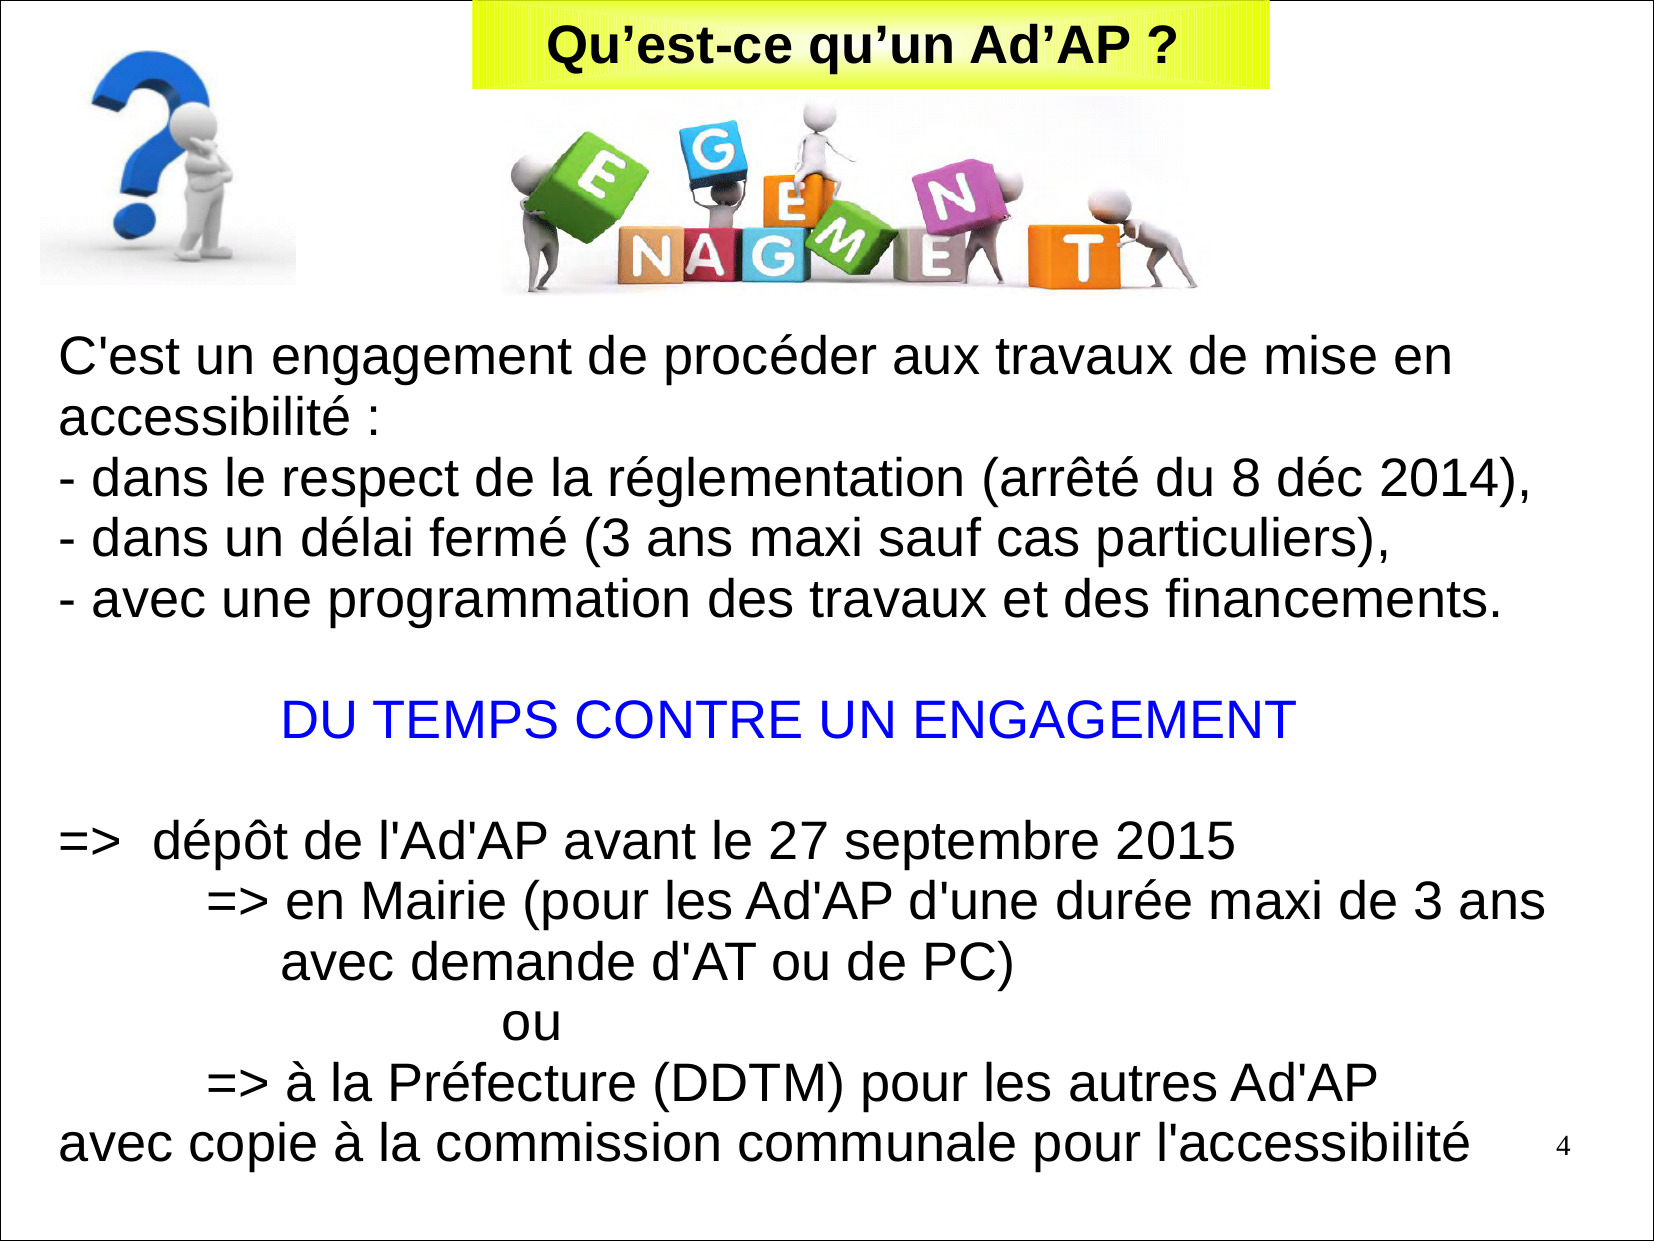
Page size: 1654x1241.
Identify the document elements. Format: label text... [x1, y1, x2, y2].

picture [40, 29, 296, 285]
title C'est un engagement de procéder aux travaux de mise en accessibilité : - dans le respect de la réglementation (arrêté du 8 déc 2014), - dans un délai fermé (3 ans maxi sauf cas particuliers), - avec une programmation des travaux et des financements. DU TEMPS CONTRE UN ENGAGEMENT => dépôt de l'Ad'AP avant le 27 septembre 2015 => en Mairie (pour les Ad'AP d'une durée maxi de 3 ans avec demande d'AT ou de PC) ou => à la Préfecture (DDTM) pour les autres Ad'AP avec copie à la commission communale pour l'accessibilité [59, 233, 1630, 1241]
picture [501, 96, 1211, 296]
title Qu’est-ce qu’un Ad’AP ? [472, 0, 1270, 89]
